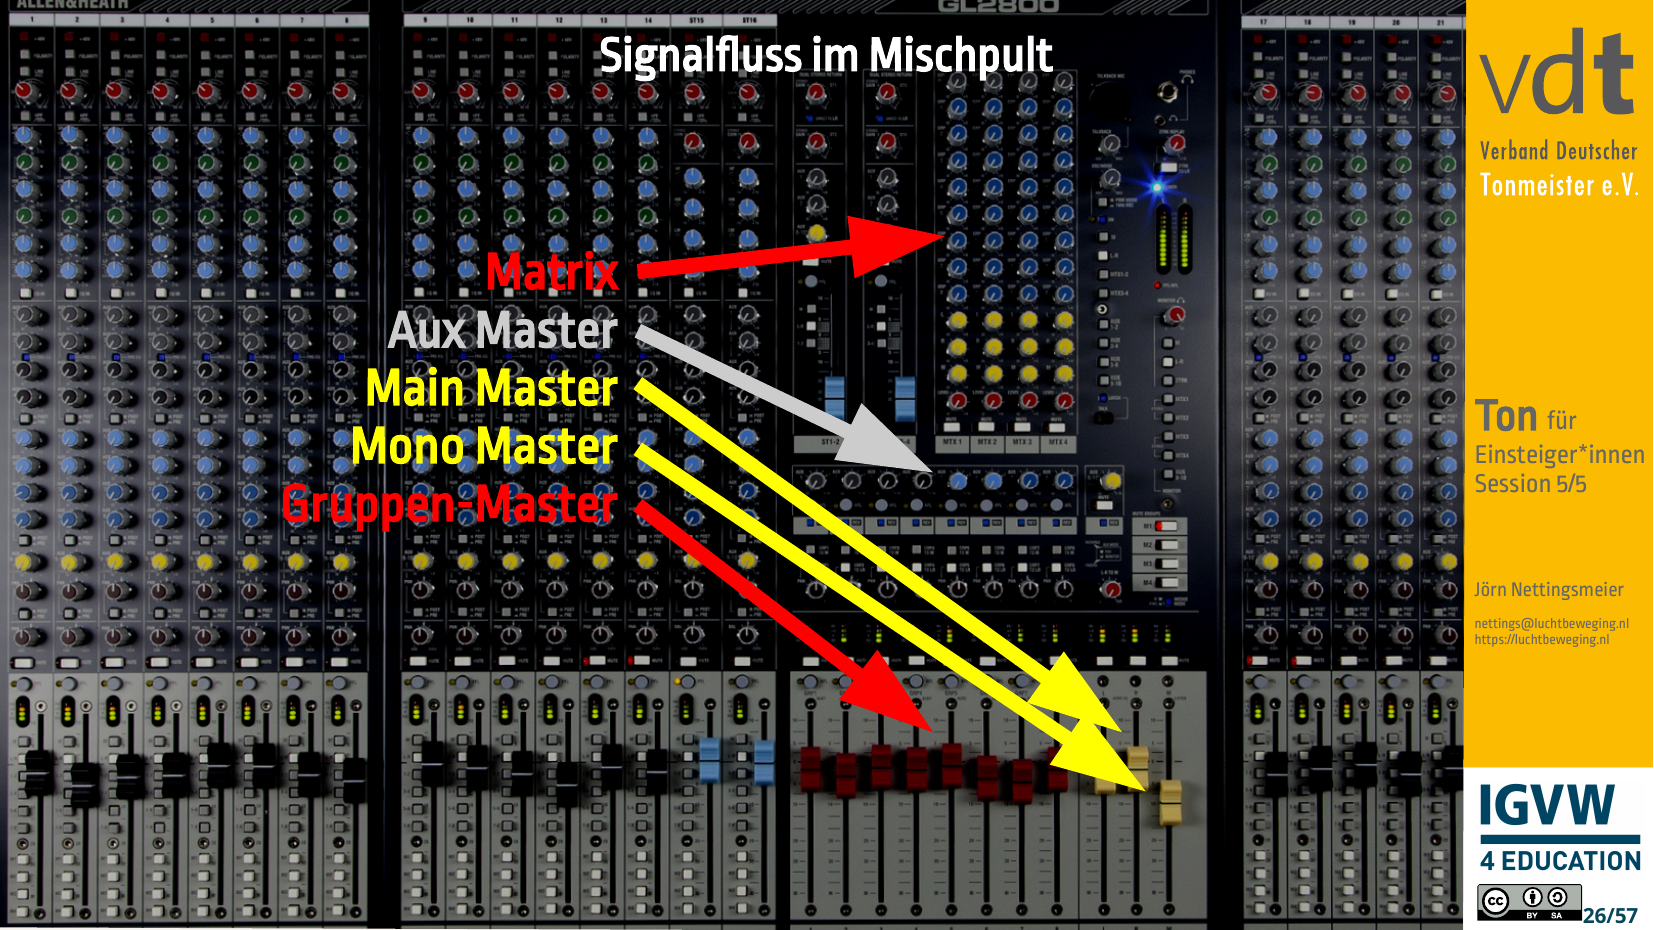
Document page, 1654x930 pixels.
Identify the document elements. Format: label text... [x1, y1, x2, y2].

title Signalfluss im Mischpult [82, 4, 1571, 107]
list Matrix Aux Master Main Master Mono Master Gruppen-Master [0, 243, 619, 930]
picture [0, 0, 1467, 930]
picture [1477, 780, 1646, 882]
